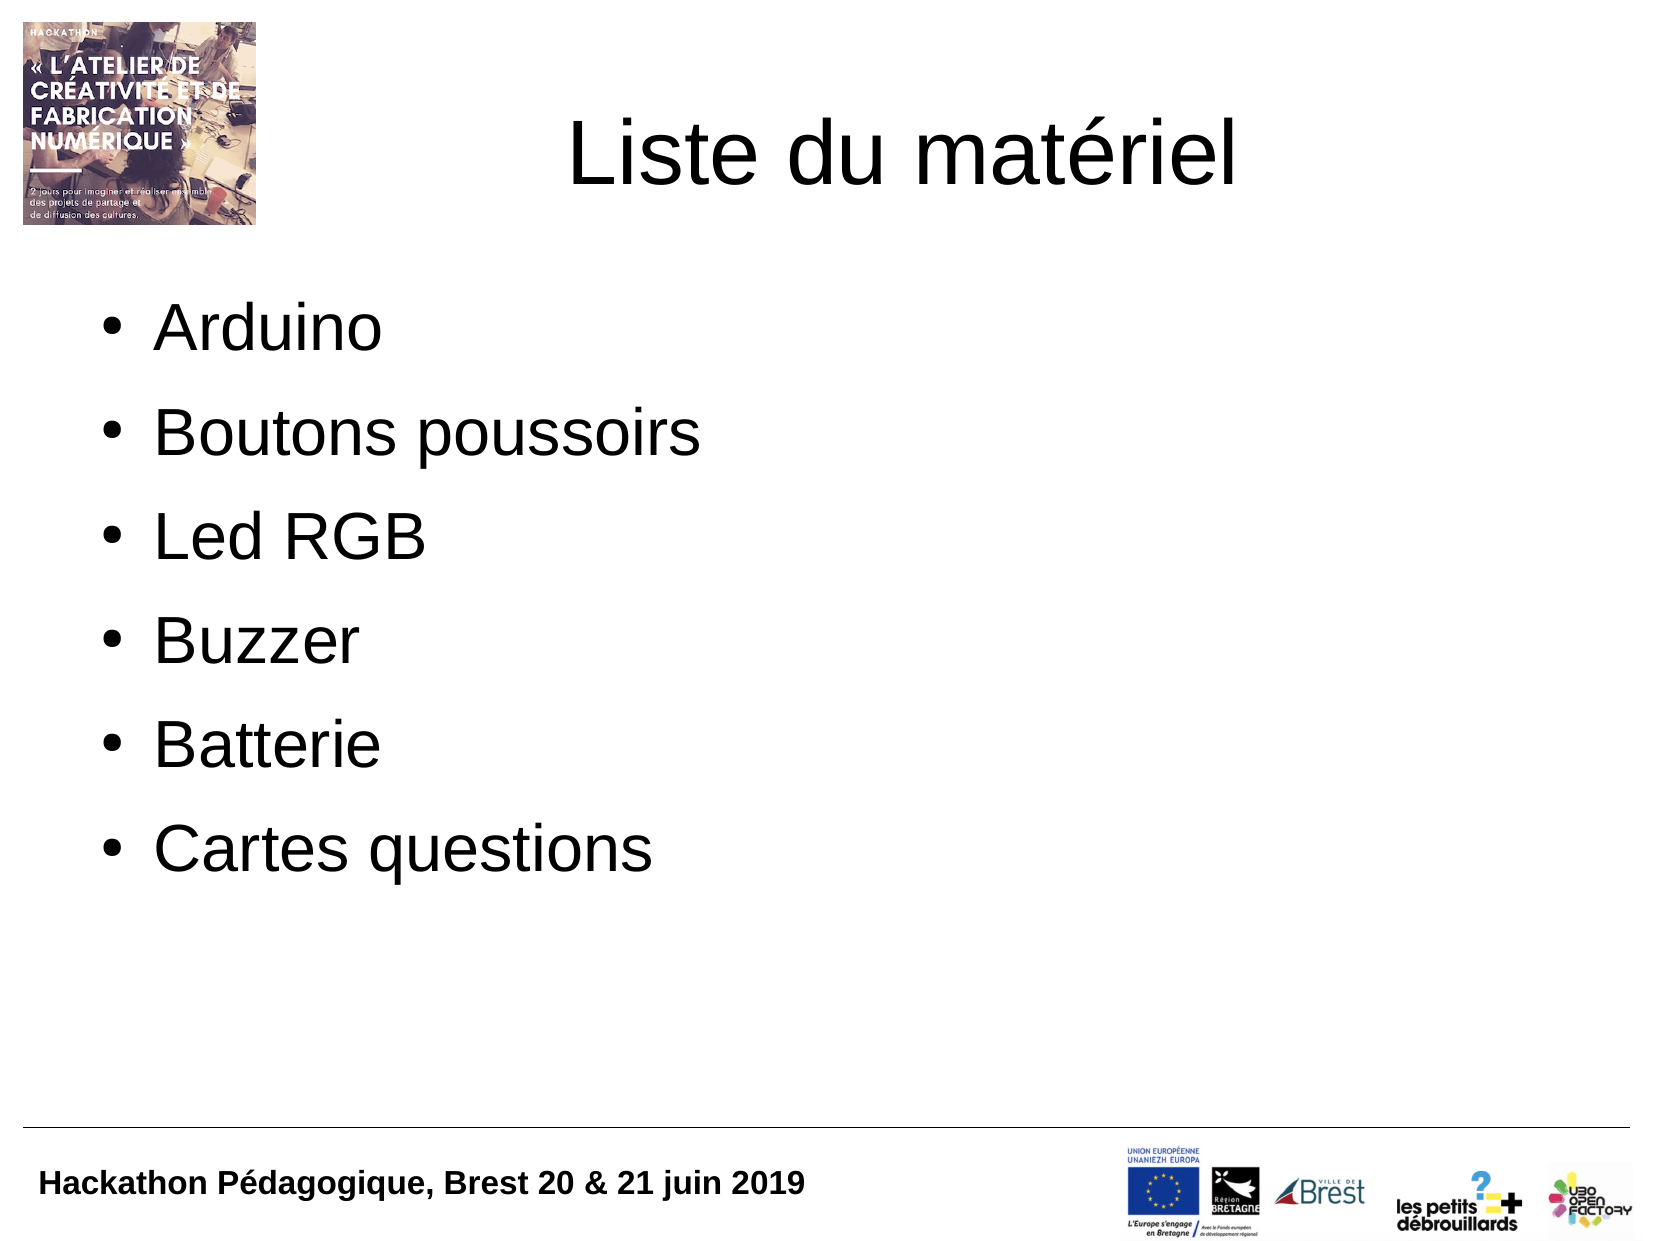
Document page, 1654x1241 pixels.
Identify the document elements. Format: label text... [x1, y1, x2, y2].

picture [1120, 1137, 1642, 1241]
title Liste du matériel [236, 49, 1571, 257]
list Arduino Boutons poussoirs Led RGB Buzzer Batterie Cartes questions [82, 290, 1571, 1109]
picture [23, 22, 256, 225]
text_box Hackathon Pédagogique, Brest 20 & 21 juin 2019 [23, 1157, 945, 1210]
